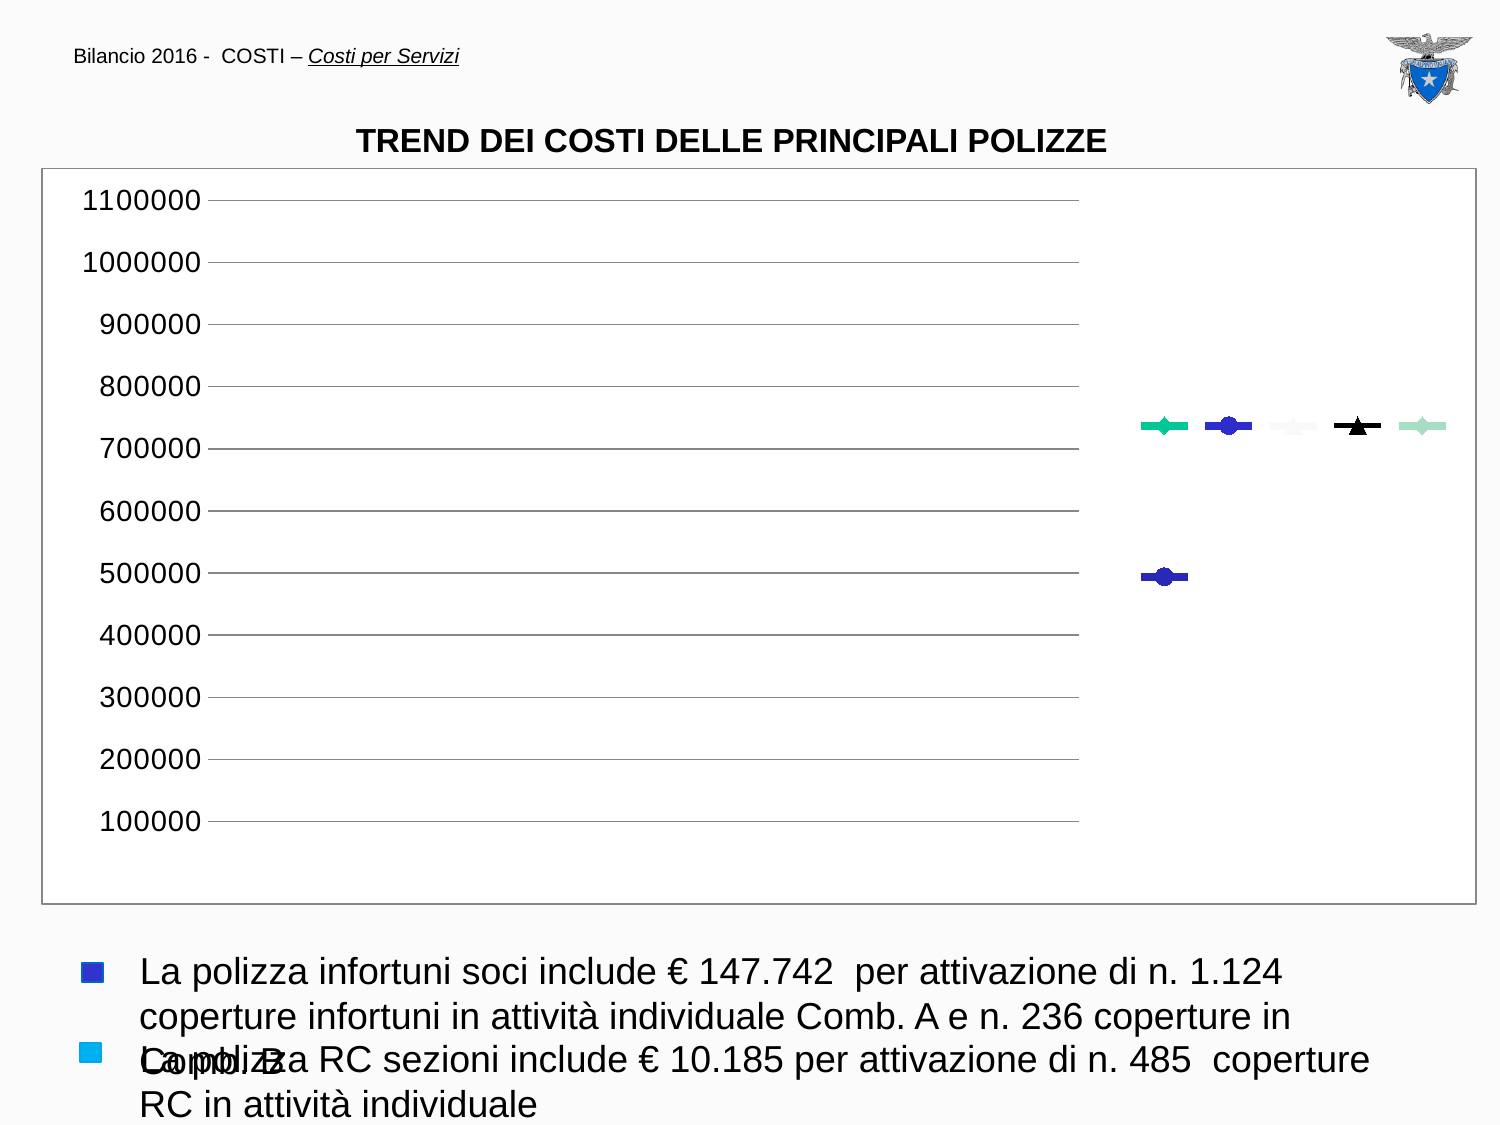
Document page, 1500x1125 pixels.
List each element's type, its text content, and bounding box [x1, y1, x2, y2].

picture [1382, 29, 1477, 112]
text_box TREND DEI COSTI DELLE PRINCIPALI POLIZZE [159, 111, 1306, 167]
text_box [80, 1042, 101, 1062]
text_box Bilancio 2016 - COSTI – Costi per Servizi [58, 35, 504, 76]
text_box La polizza RC sezioni include € 10.185 per attivazione di n. 485 coperture RC in attività individuale [124, 1027, 1447, 1125]
text_box [82, 963, 103, 983]
chart [41, 167, 1477, 906]
text_box La polizza infortuni soci include € 147.742 per attivazione di n. 1.124 coperture infortuni in attività individuale Comb. A e n. 236 coperture in Comb. B [124, 938, 1424, 1027]
